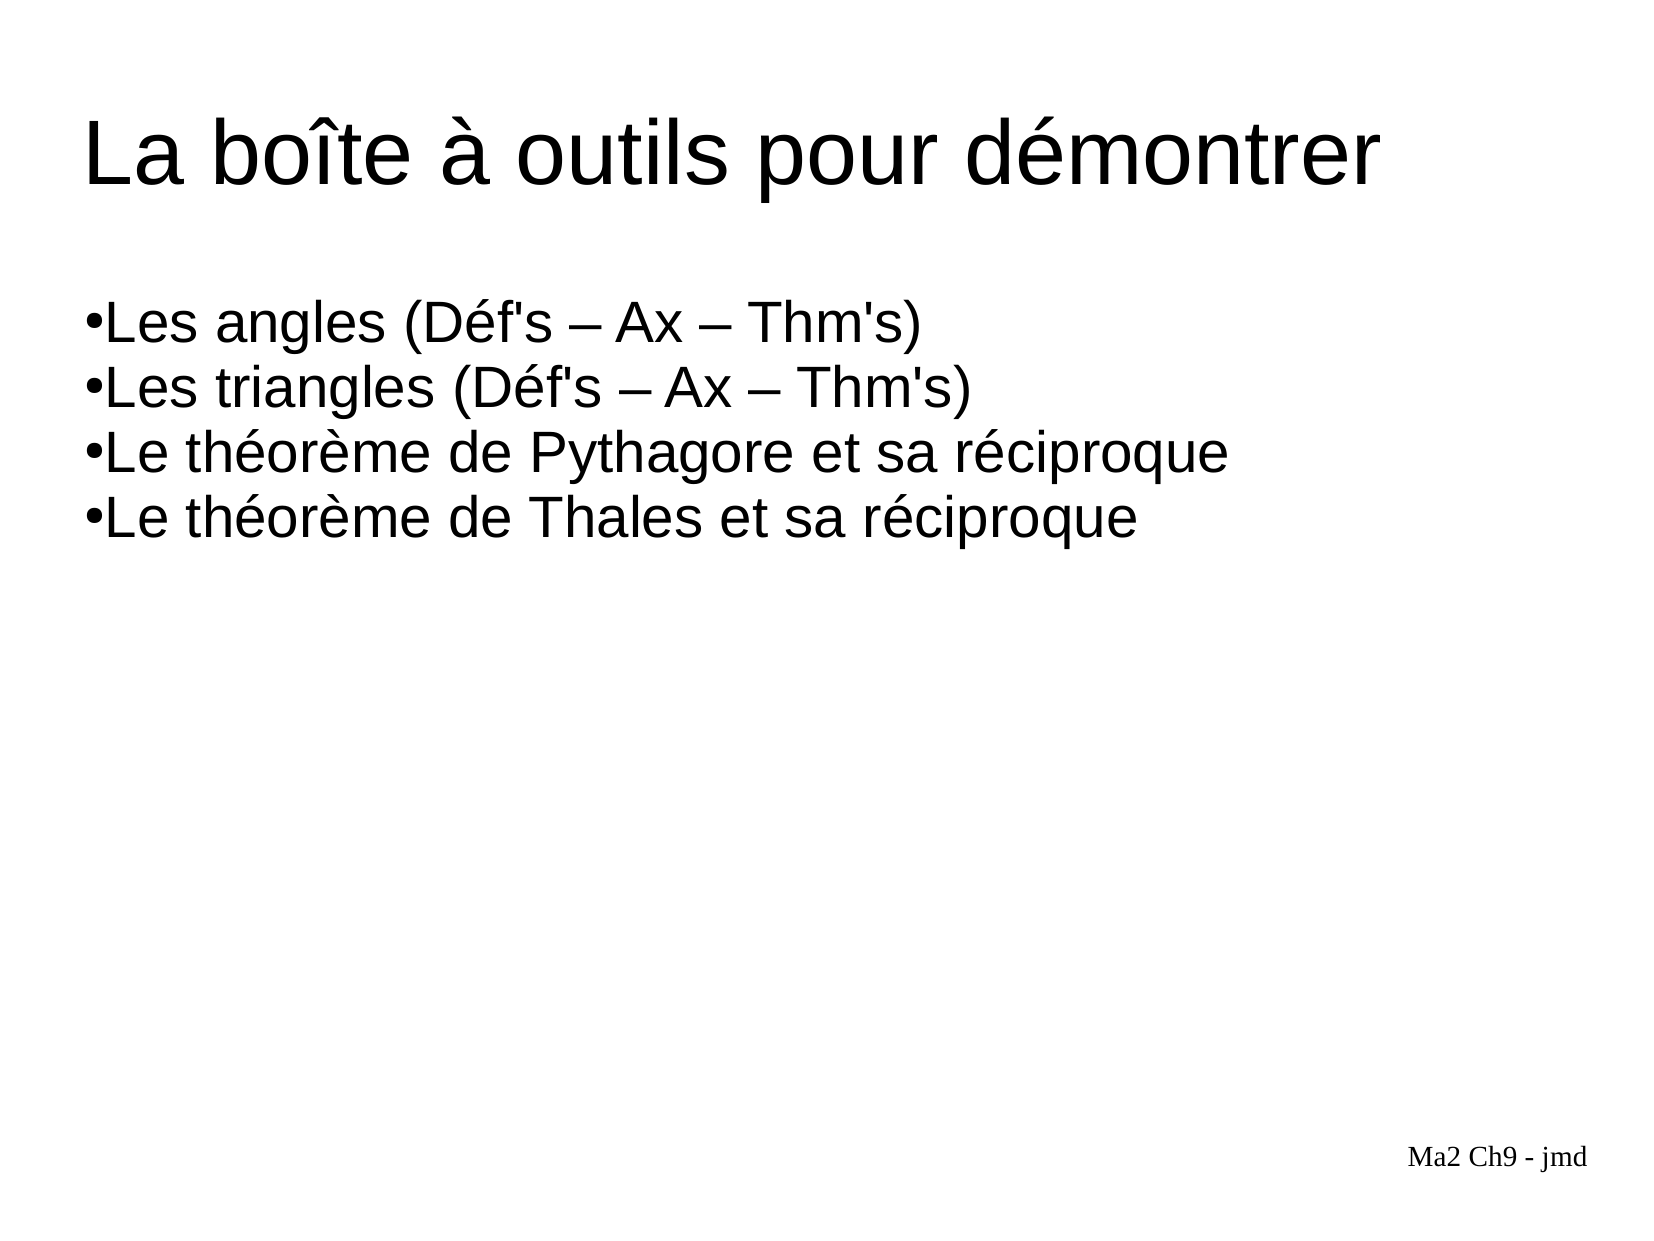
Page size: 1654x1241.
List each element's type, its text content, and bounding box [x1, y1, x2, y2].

title La boîte à outils pour démontrer [82, 49, 1571, 257]
text_box Les angles (Déf's – Ax – Thm's) Les triangles (Déf's – Ax – Thm's) Le théorème de Pythagore et sa réciproque Le théorème de Thales et sa réciproque [69, 282, 1619, 1076]
